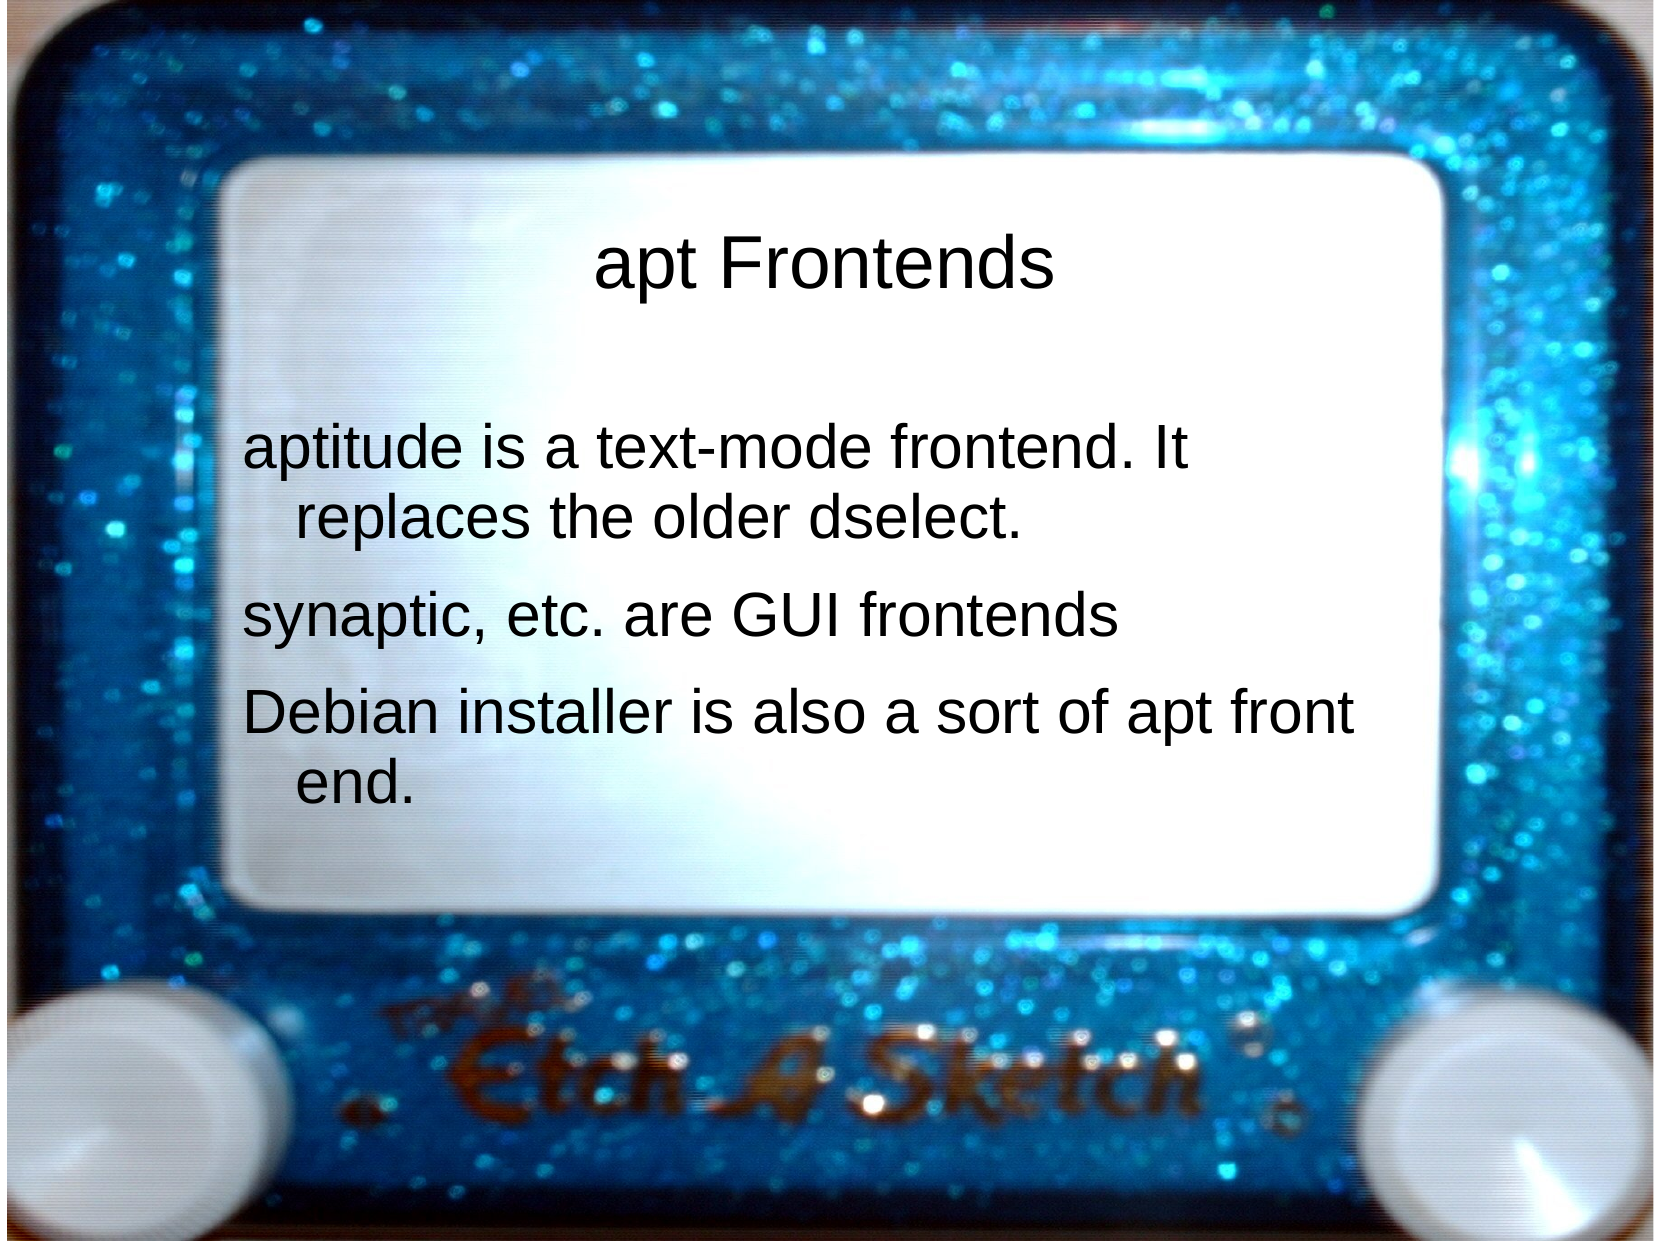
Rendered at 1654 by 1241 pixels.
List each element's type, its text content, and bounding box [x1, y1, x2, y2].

list aptitude is a text-mode frontend. It replaces the older dselect. synaptic, etc. are GUI frontends Debian installer is also a sort of apt front end. [225, 412, 1426, 886]
title apt Frontends [225, 157, 1426, 368]
picture [7, 0, 1654, 1241]
